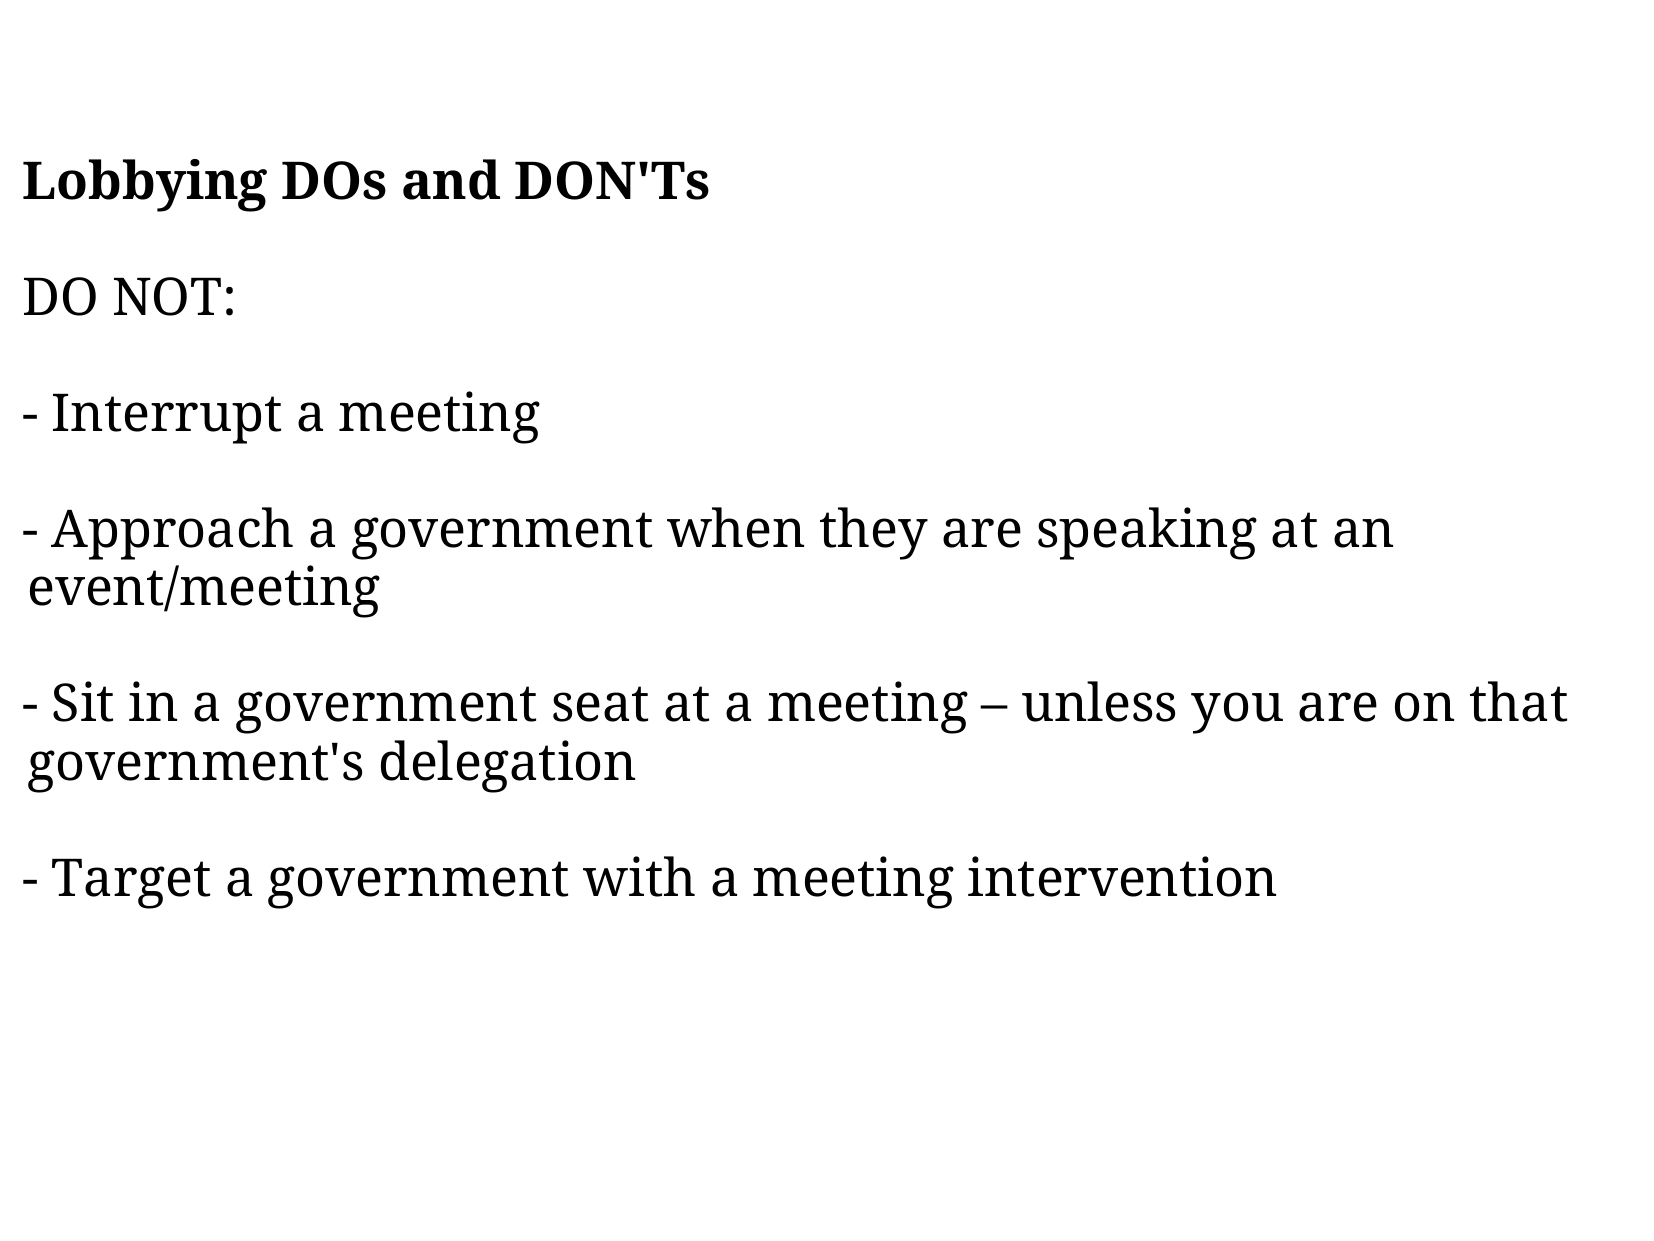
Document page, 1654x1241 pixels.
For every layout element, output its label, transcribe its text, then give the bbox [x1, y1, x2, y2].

text_box Lobbying DOs and DON'Ts DO NOT: - Interrupt a meeting - Approach a government when they are speaking at an event/meeting - Sit in a government seat at a meeting – unless you are on that government's delegation - Target a government with a meeting intervention [5, 145, 1652, 1090]
